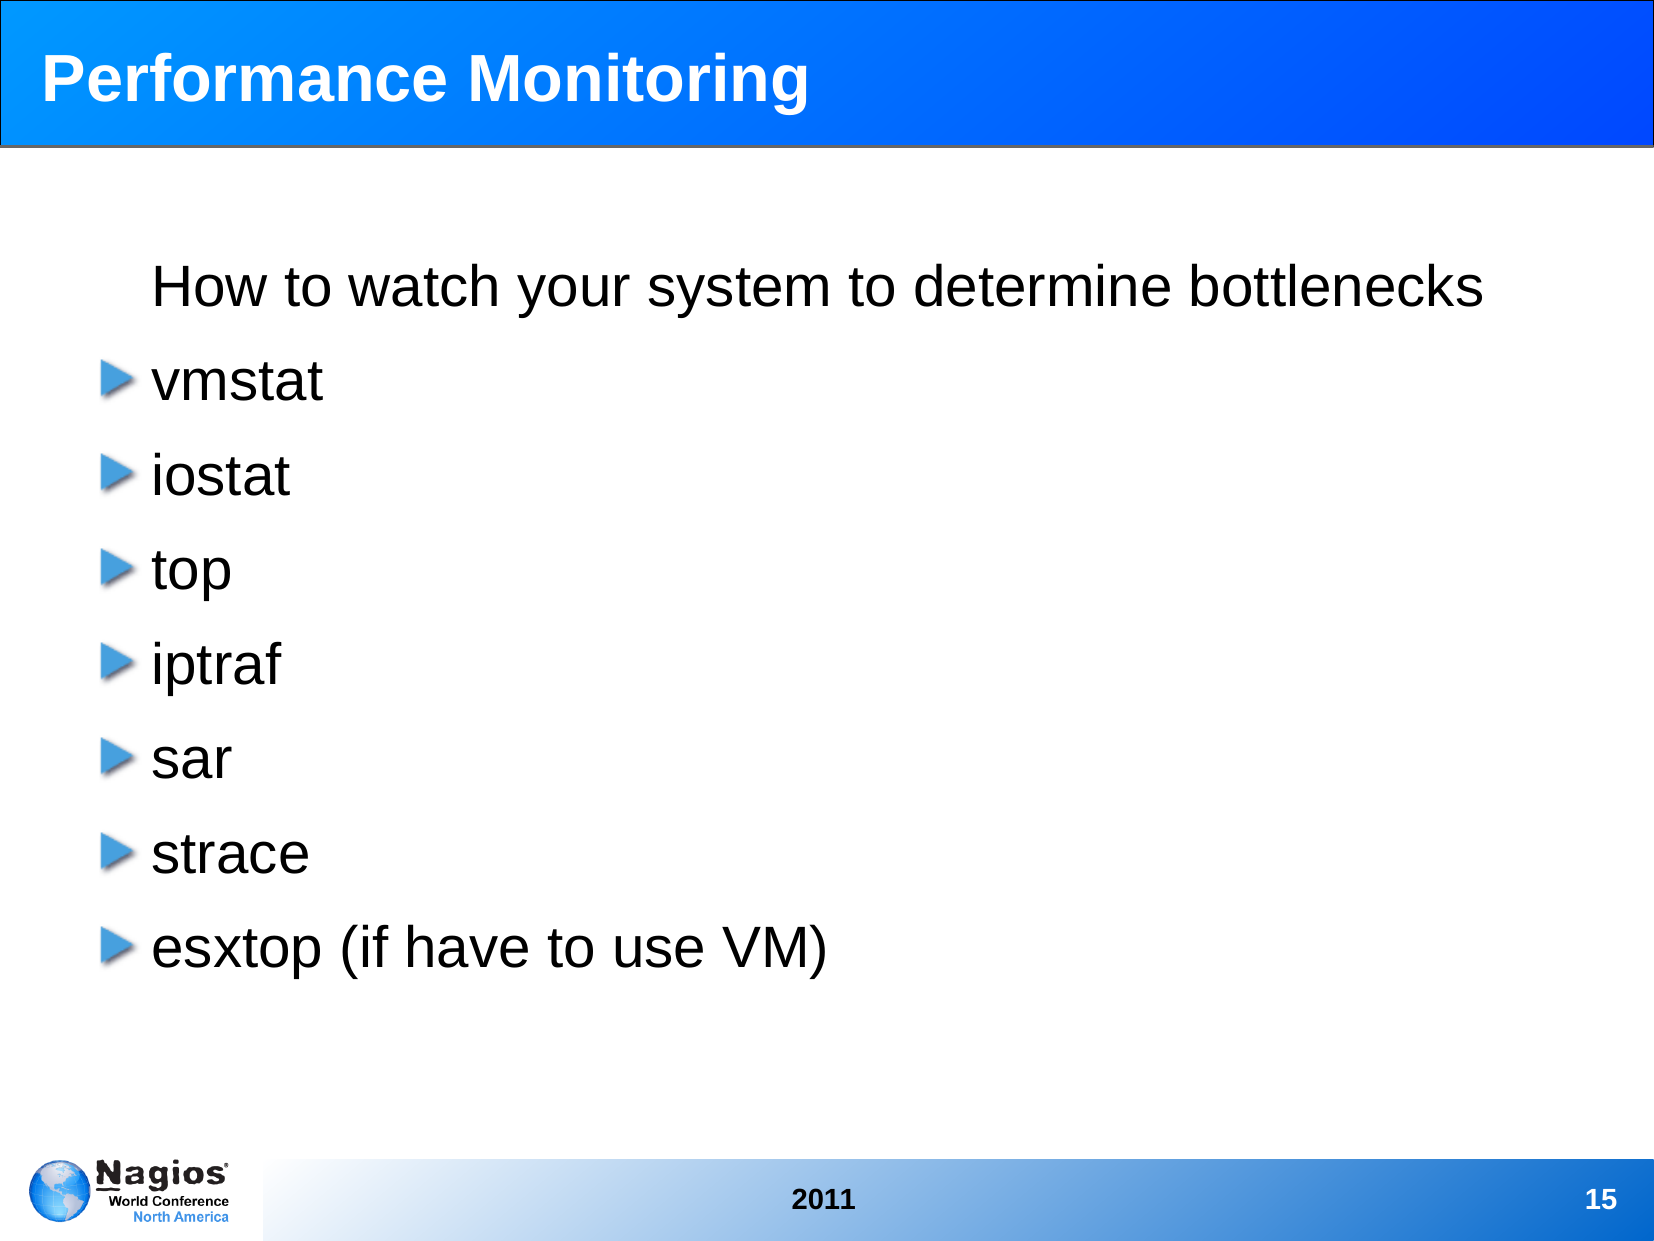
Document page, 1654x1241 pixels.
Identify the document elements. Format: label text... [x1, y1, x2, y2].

picture [29, 1159, 229, 1235]
list How to watch your system to determine bottlenecks vmstat iostat top iptraf sar strace esxtop (if have to use VM) [80, 253, 1618, 1072]
title Performance Monitoring [41, 29, 1248, 127]
